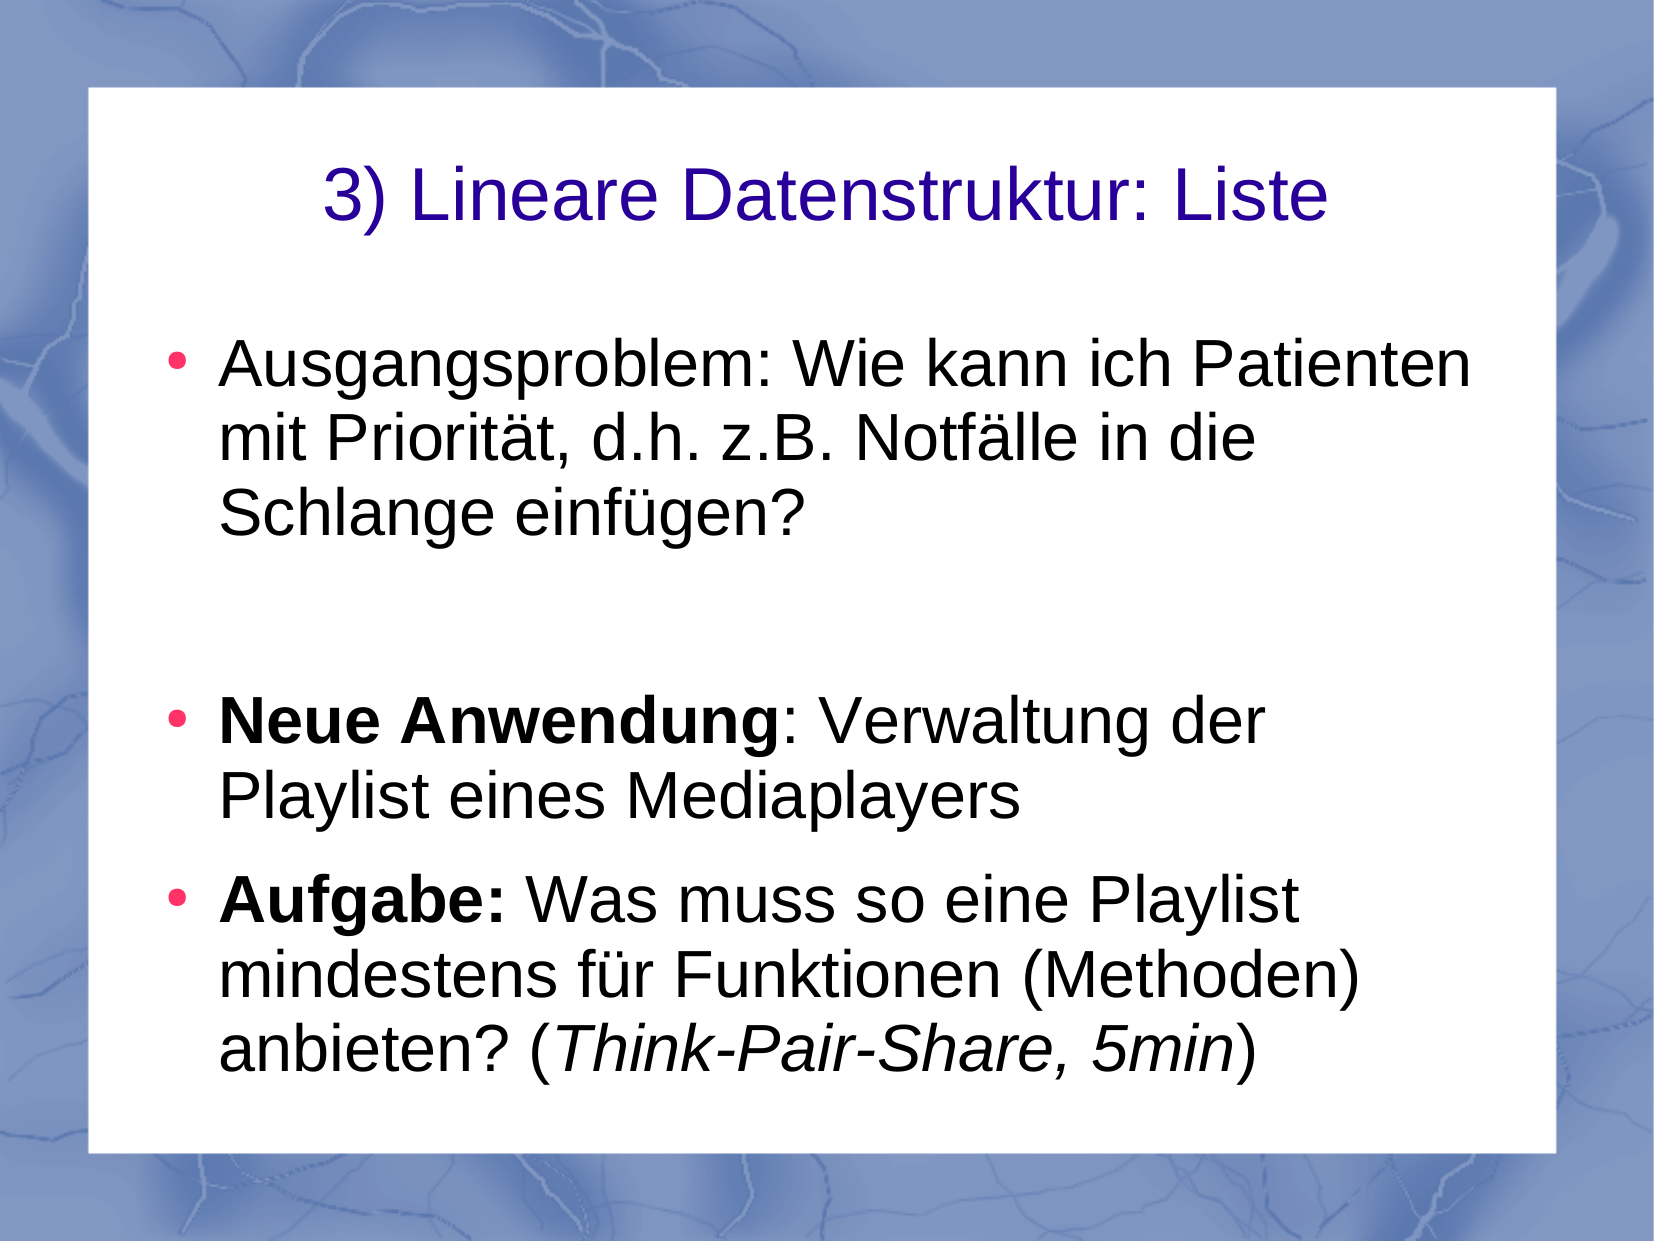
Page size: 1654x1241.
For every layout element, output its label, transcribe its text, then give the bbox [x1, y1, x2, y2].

title 3) Lineare Datenstruktur: Liste [118, 90, 1536, 298]
list Neue Anwendung: Verwaltung der Playlist eines Mediaplayers Aufgabe: Was muss so eine Playlist mindestens für Funktionen (Methoden) anbieten? (Think-Pair-Share, 5min) [147, 682, 1506, 1087]
list Ausgangsproblem: Wie kann ich Patienten mit Priorität, d.h. z.B. Notfälle in die Schlange einfügen? [147, 325, 1506, 652]
picture [0, 0, 1654, 1241]
